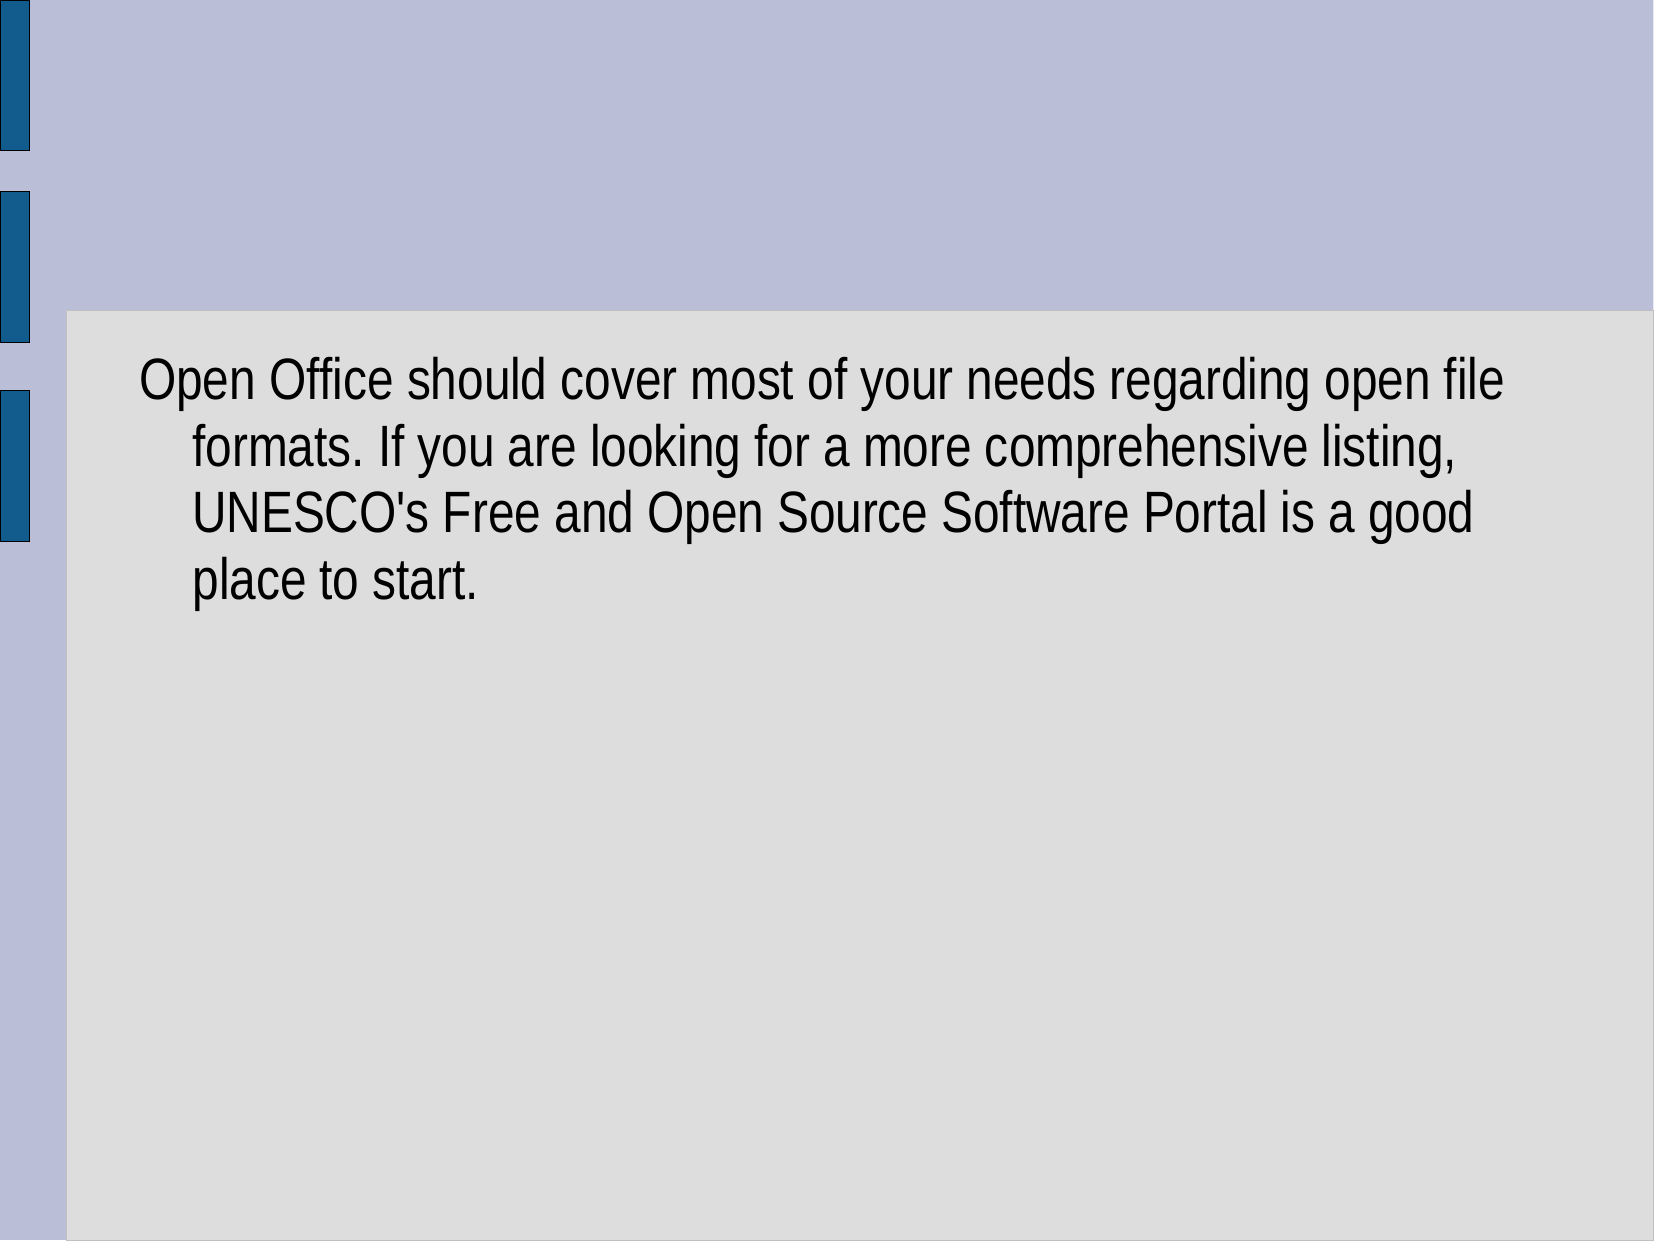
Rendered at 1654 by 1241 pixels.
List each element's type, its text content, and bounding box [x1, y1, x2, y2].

list Open Office should cover most of your needs regarding open file formats. If you are looking for a more comprehensive listing, UNESCO's Free and Open Source Software Portal is a good place to start. [121, 344, 1534, 1127]
